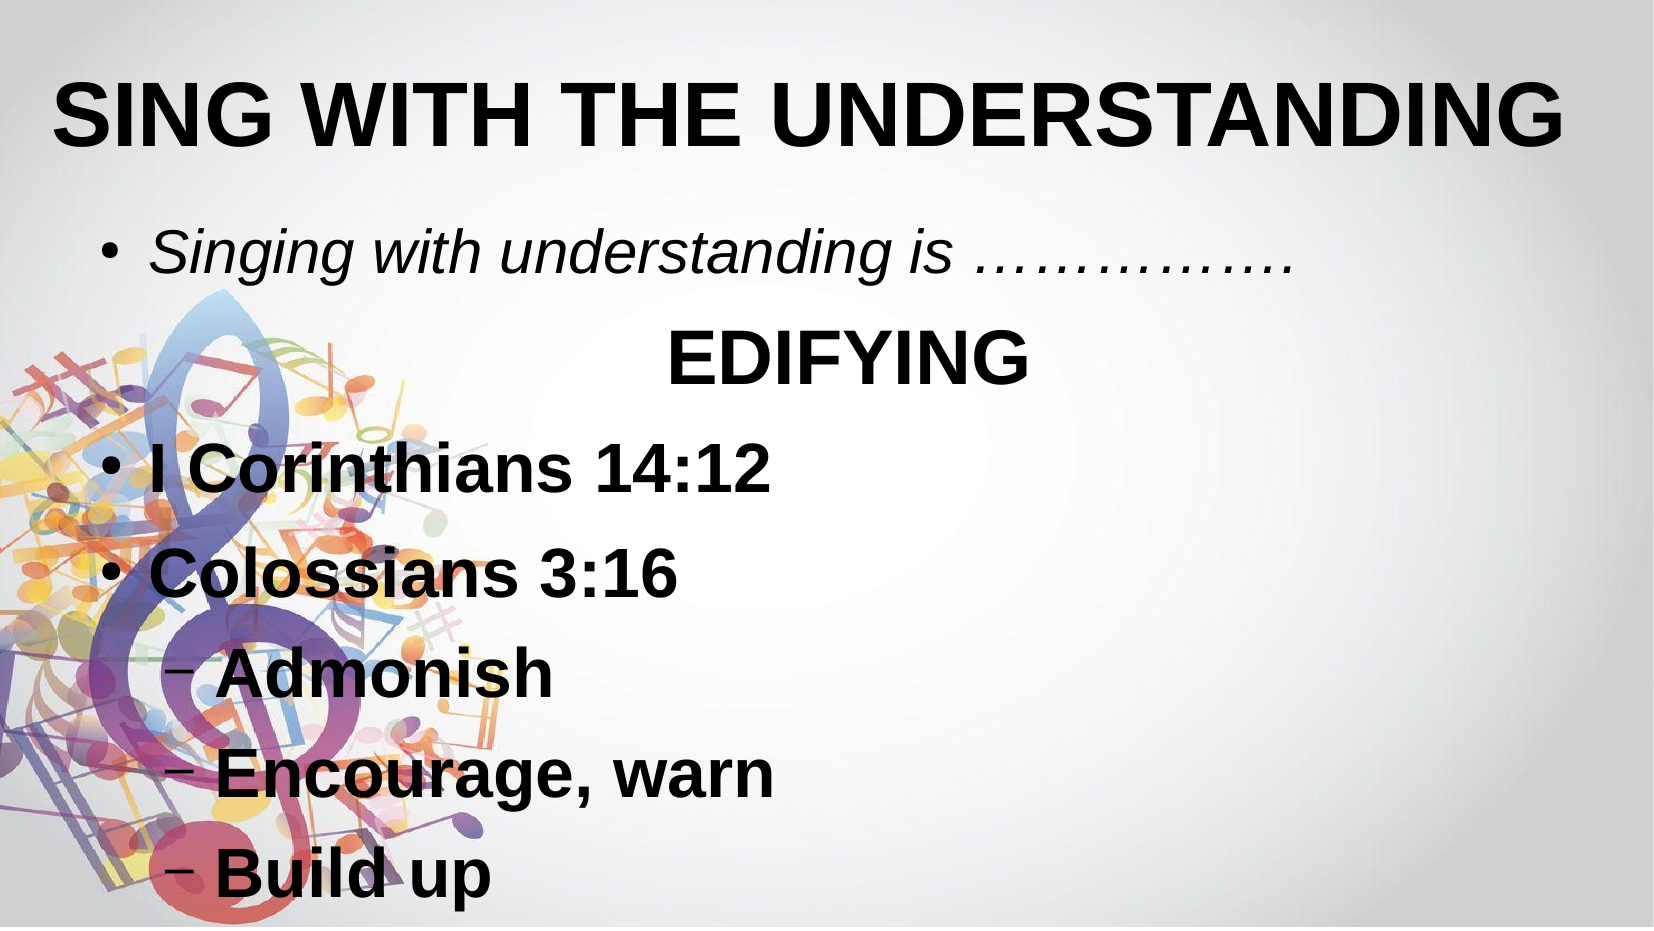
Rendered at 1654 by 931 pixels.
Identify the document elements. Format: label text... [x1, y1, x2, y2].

title SING WITH THE UNDERSTANDING [15, 12, 1606, 218]
list Singing with understanding is ……………. EDIFYING I Corinthians 14:12 Colossians 3:16 Admonish Encourage, warn Build up [82, 217, 1571, 916]
picture [0, 0, 1654, 927]
